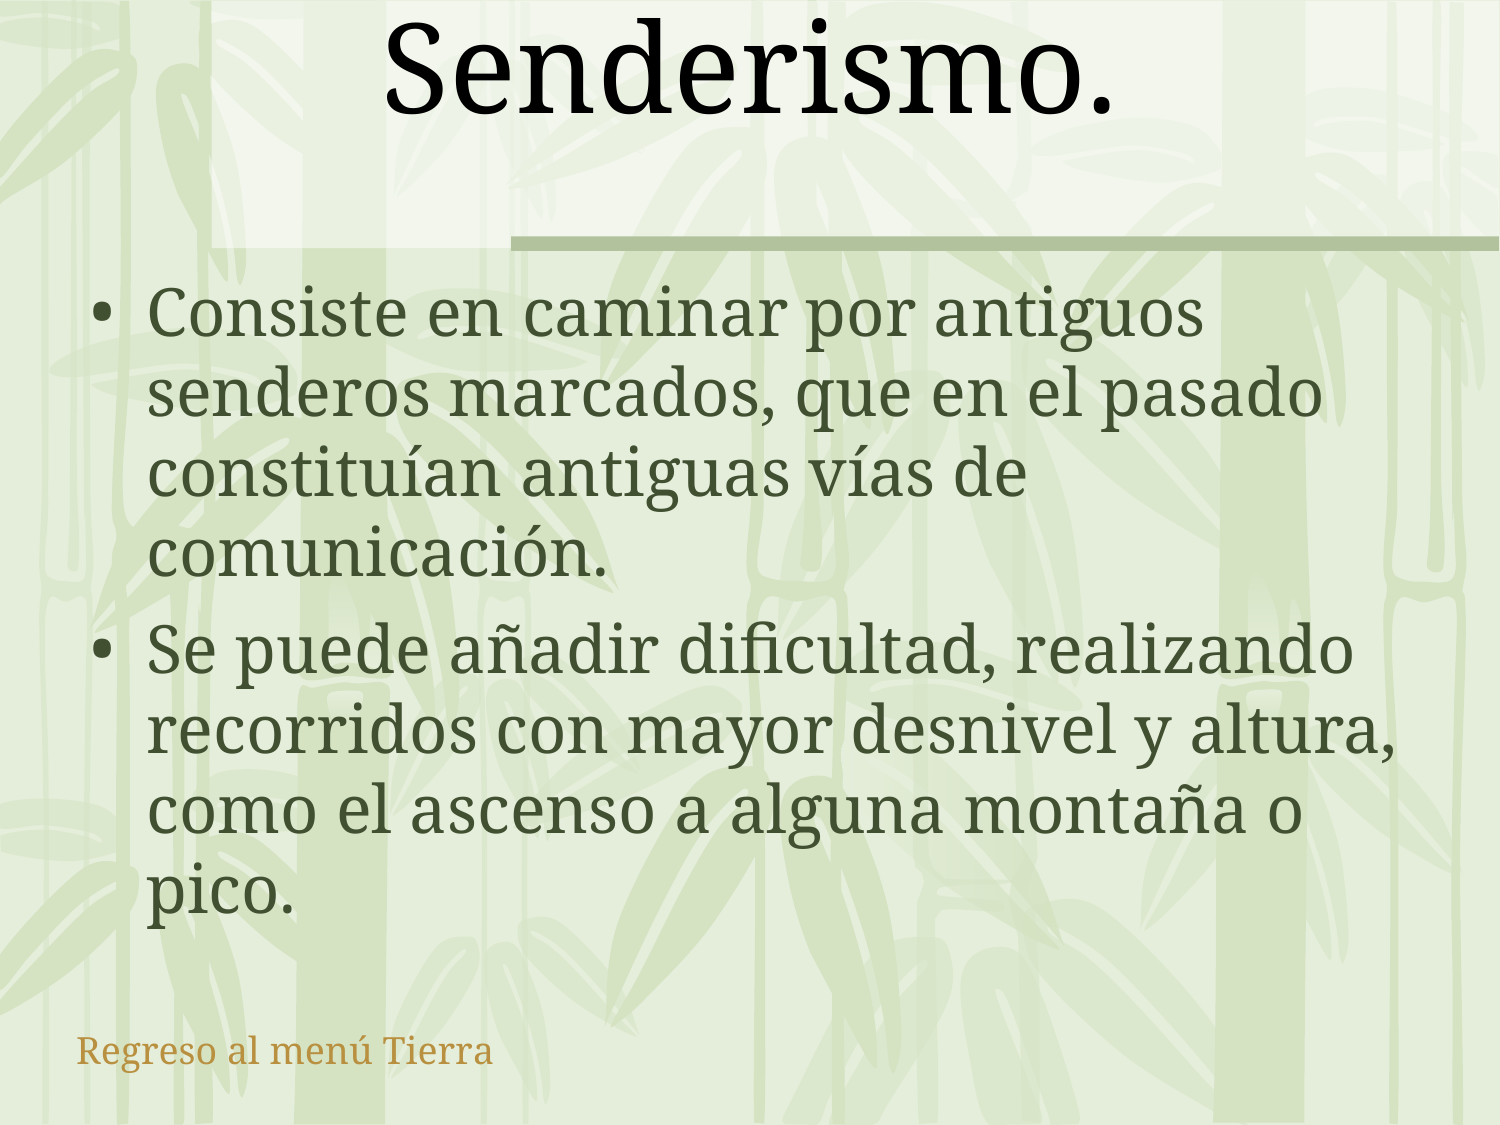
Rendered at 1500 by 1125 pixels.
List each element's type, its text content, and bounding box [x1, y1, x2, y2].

list Consiste en caminar por antiguos senderos marcados, que en el pasado constituían antiguas vías de comunicación. Se puede añadir dificultad, realizando recorridos con mayor desnivel y altura, como el ascenso a alguna montaña o pico. [75, 262, 1426, 1006]
title Senderismo. [75, 0, 1426, 262]
text_box Regreso al menú Tierra [61, 1019, 510, 1086]
